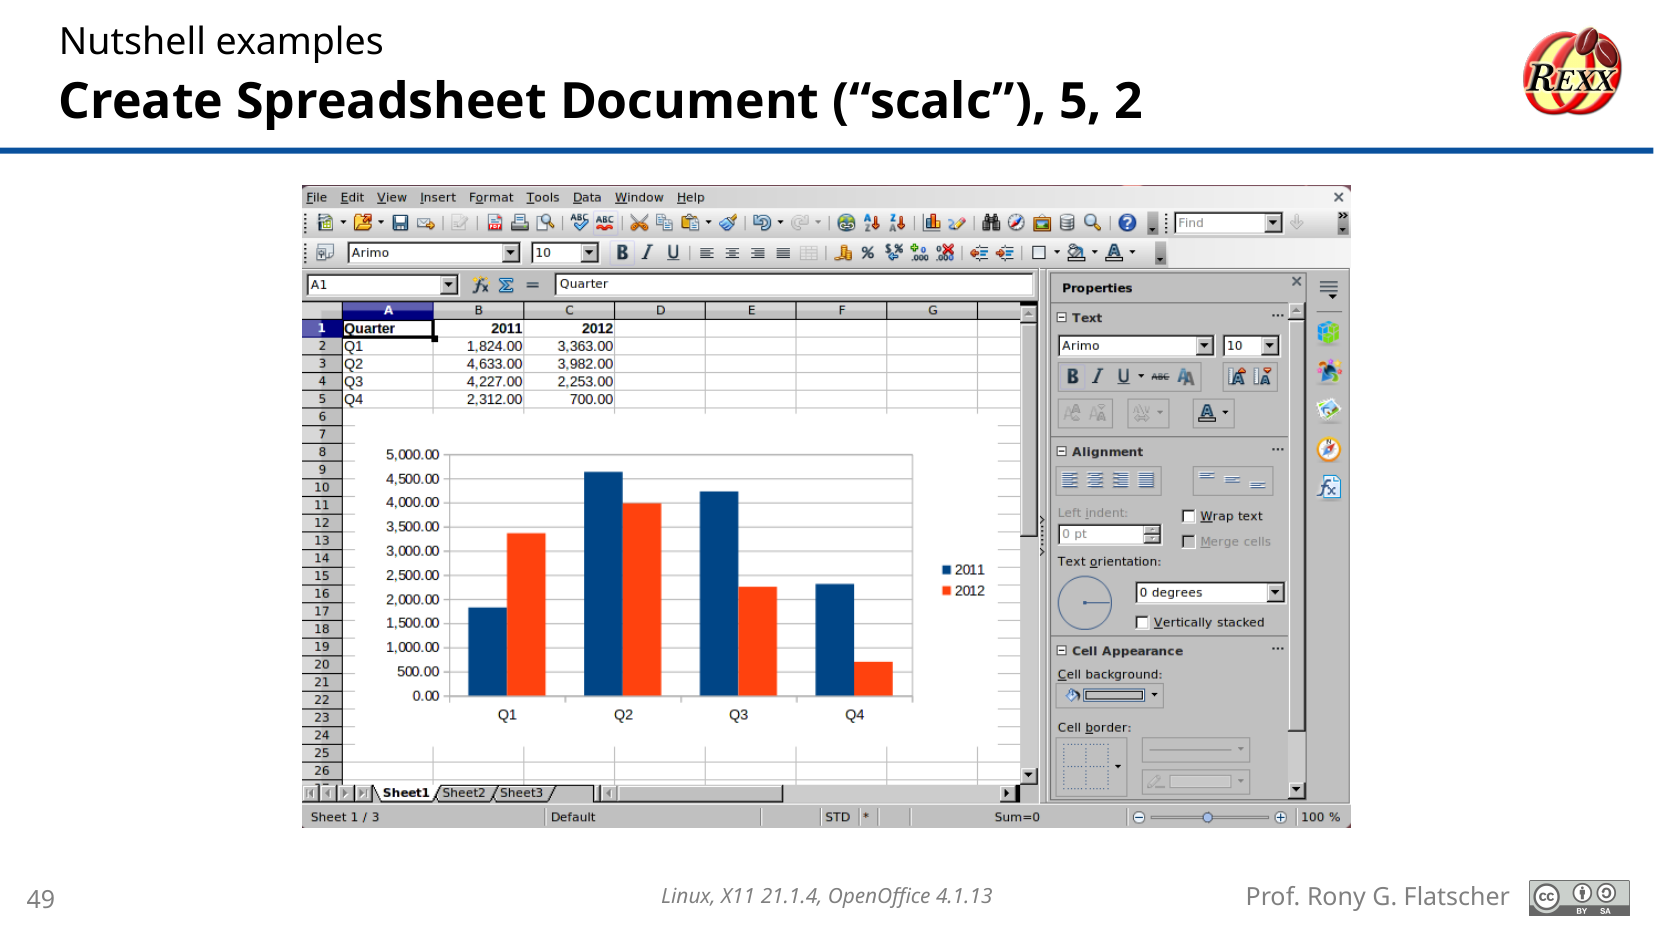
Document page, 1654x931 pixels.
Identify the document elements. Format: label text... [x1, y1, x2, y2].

text_box Linux, X11 21.1.4, OpenOffice 4.1.13 [0, 874, 1654, 922]
title Nutshell examples Create Spreadsheet Document (“scalc”), 5, 2 [0, 0, 1625, 148]
picture [302, 185, 1351, 828]
